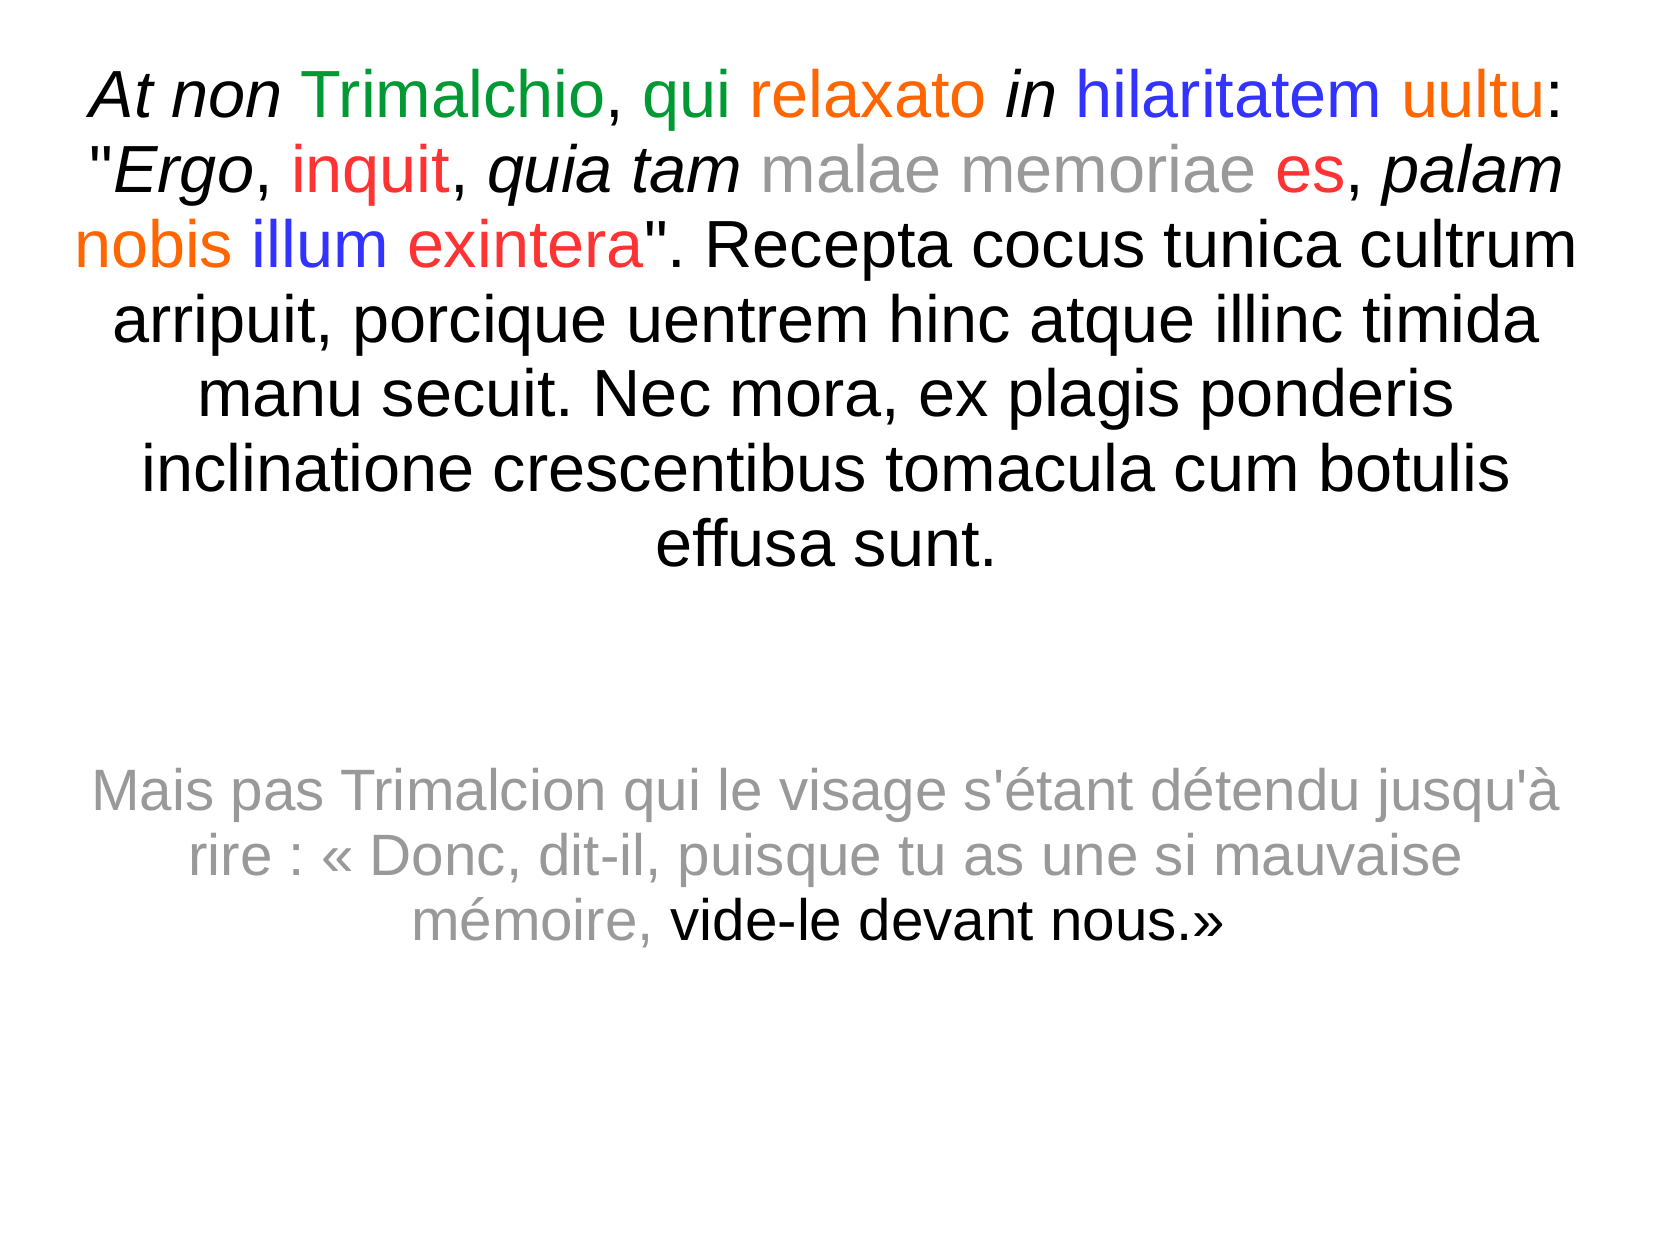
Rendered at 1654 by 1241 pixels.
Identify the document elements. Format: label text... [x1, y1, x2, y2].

subtitle Mais pas Trimalcion qui le visage s'étant détendu jusqu'à rire : « Donc, dit-il, puisque tu as une si mauvaise mémoire, vide-le devant nous.» [82, 601, 1571, 1109]
title At non Trimalchio, qui relaxato in hilaritatem uultu: "Ergo, inquit, quia tam malae memoriae es, palam nobis illum exintera". Recepta cocus tunica cultrum arripuit, porcique uentrem hinc atque illinc timida manu secuit. Nec mora, ex plagis ponderis inclinatione crescentibus tomacula cum botulis effusa sunt. [47, 35, 1607, 603]
